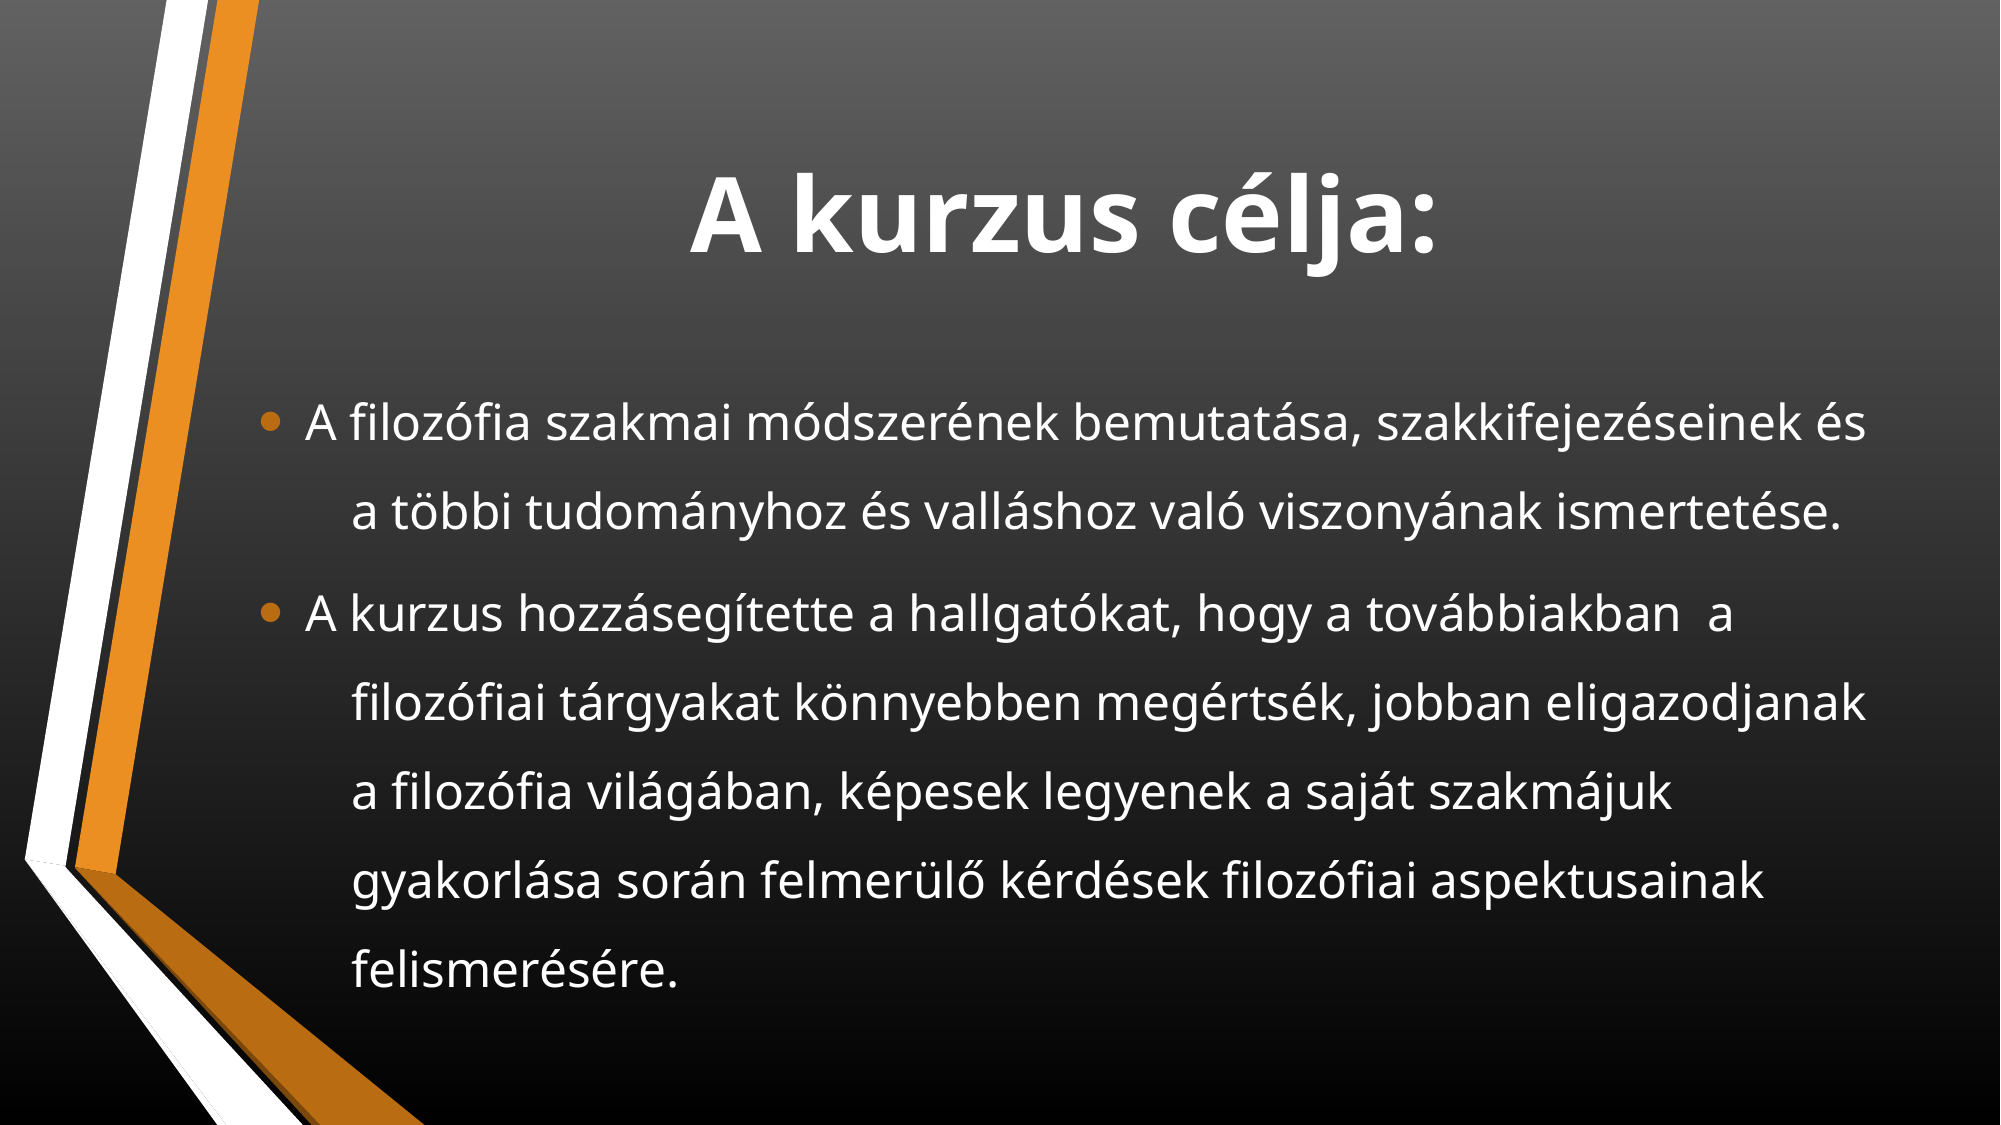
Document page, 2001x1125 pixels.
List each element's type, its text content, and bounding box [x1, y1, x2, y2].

title A kurzus célja: [243, 66, 1887, 354]
list A filozófia szakmai módszerének bemutatása, szakkifejezéseinek és a többi tudományhoz és valláshoz való viszonyának ismertetése. A kurzus hozzásegítette a hallgatókat, hogy a továbbiakban a filozófiai tárgyakat könnyebben megértsék, jobban eligazodjanak a filozófia világában, képesek legyenek a saját szakmájuk gyakorlása során felmerülő kérdések filozófiai aspektusainak felismerésére. [243, 354, 1887, 1094]
